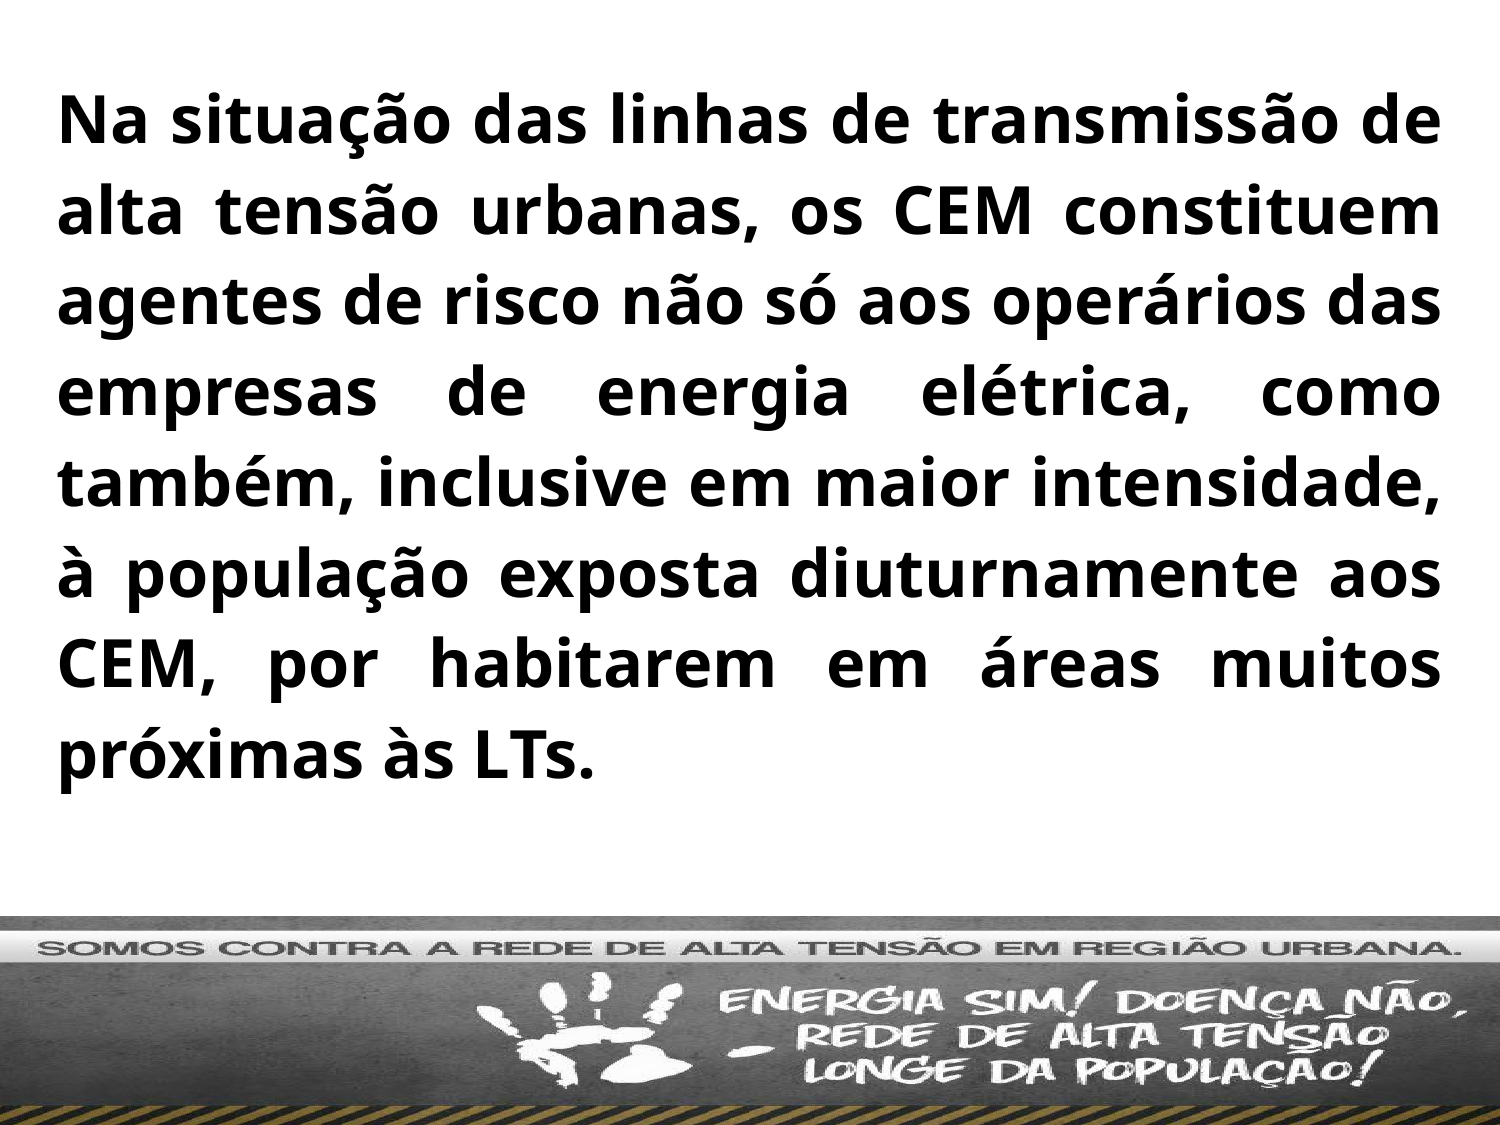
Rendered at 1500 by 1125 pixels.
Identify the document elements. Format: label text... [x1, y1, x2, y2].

picture [0, 916, 1500, 1125]
text_box Na situação das linhas de transmissão de alta tensão urbanas, os CEM constituem agentes de risco não só aos operários das empresas de energia elétrica, como também, inclusive em maior intensidade, à população exposta diuturnamente aos CEM, por habitarem em áreas muitos próximas às LTs. [41, 57, 1459, 806]
